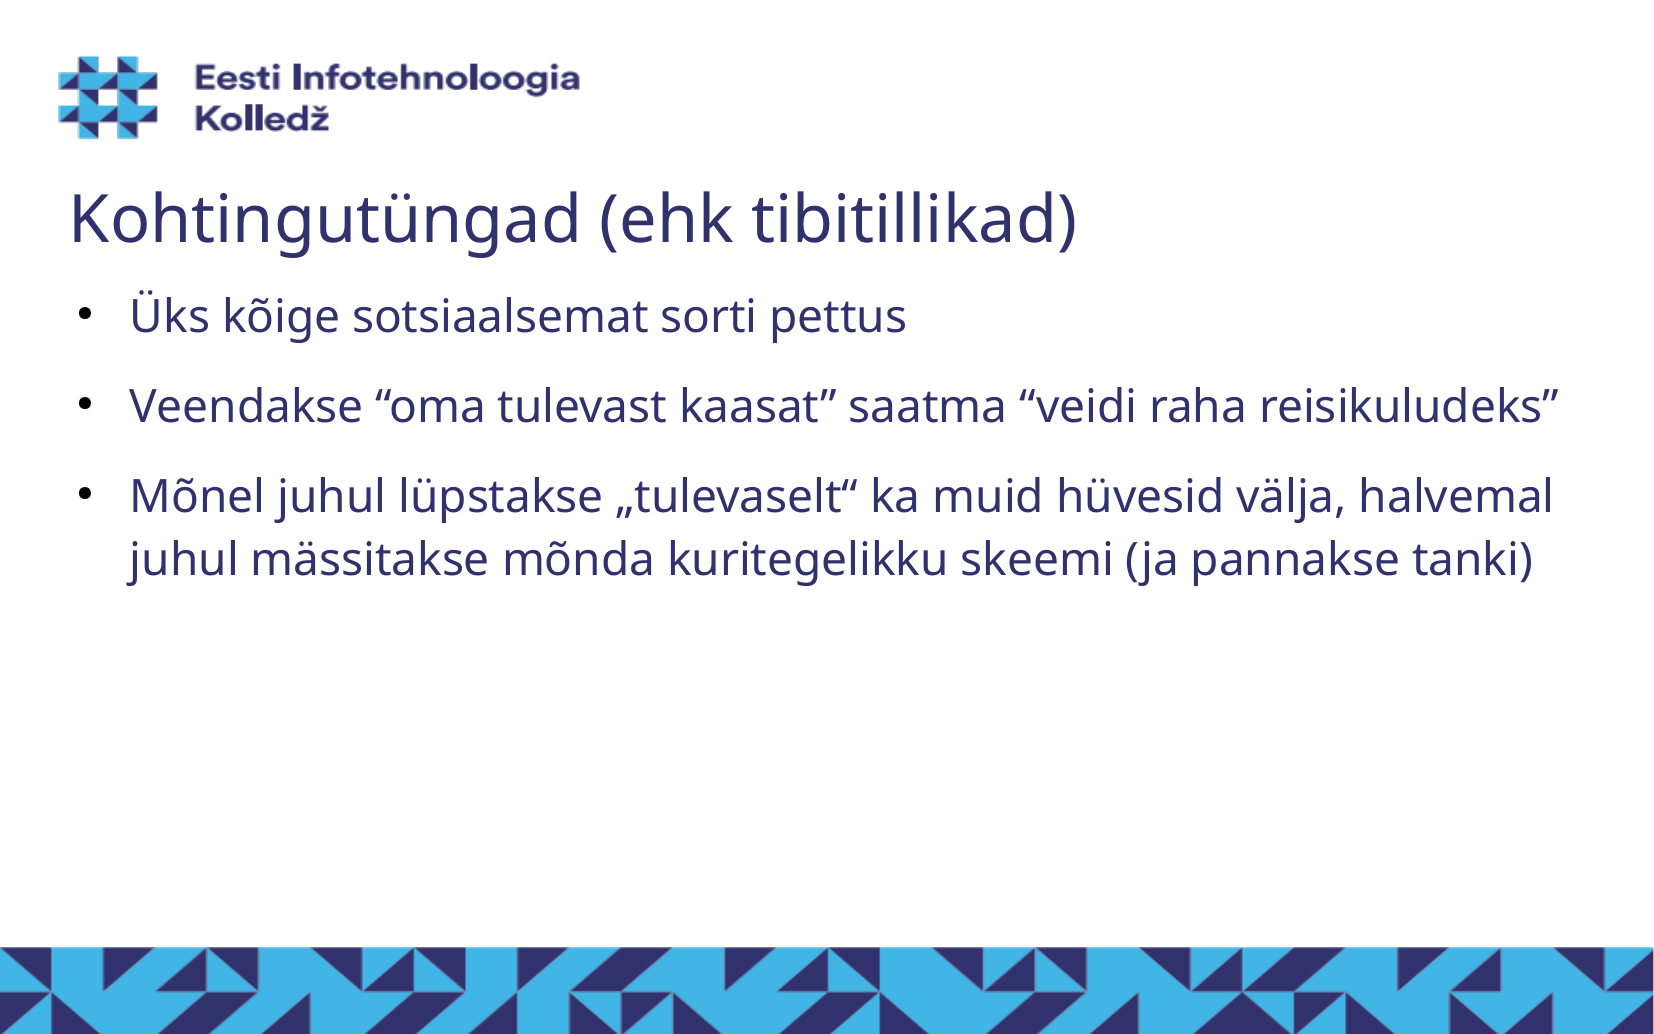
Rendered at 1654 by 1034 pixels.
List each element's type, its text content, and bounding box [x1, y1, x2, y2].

list Üks kõige sotsiaalsemat sorti pettus Veendakse “oma tulevast kaasat” saatma “veidi raha reisikuludeks” Mõnel juhul lüpstakse „tulevaselt“ ka muid hüvesid välja, halvemal juhul mässitakse mõnda kuritegelikku skeemi (ja pannakse tanki) [59, 283, 1595, 936]
title Kohtingutüngad (ehk tibitillikad) [68, 147, 1536, 283]
